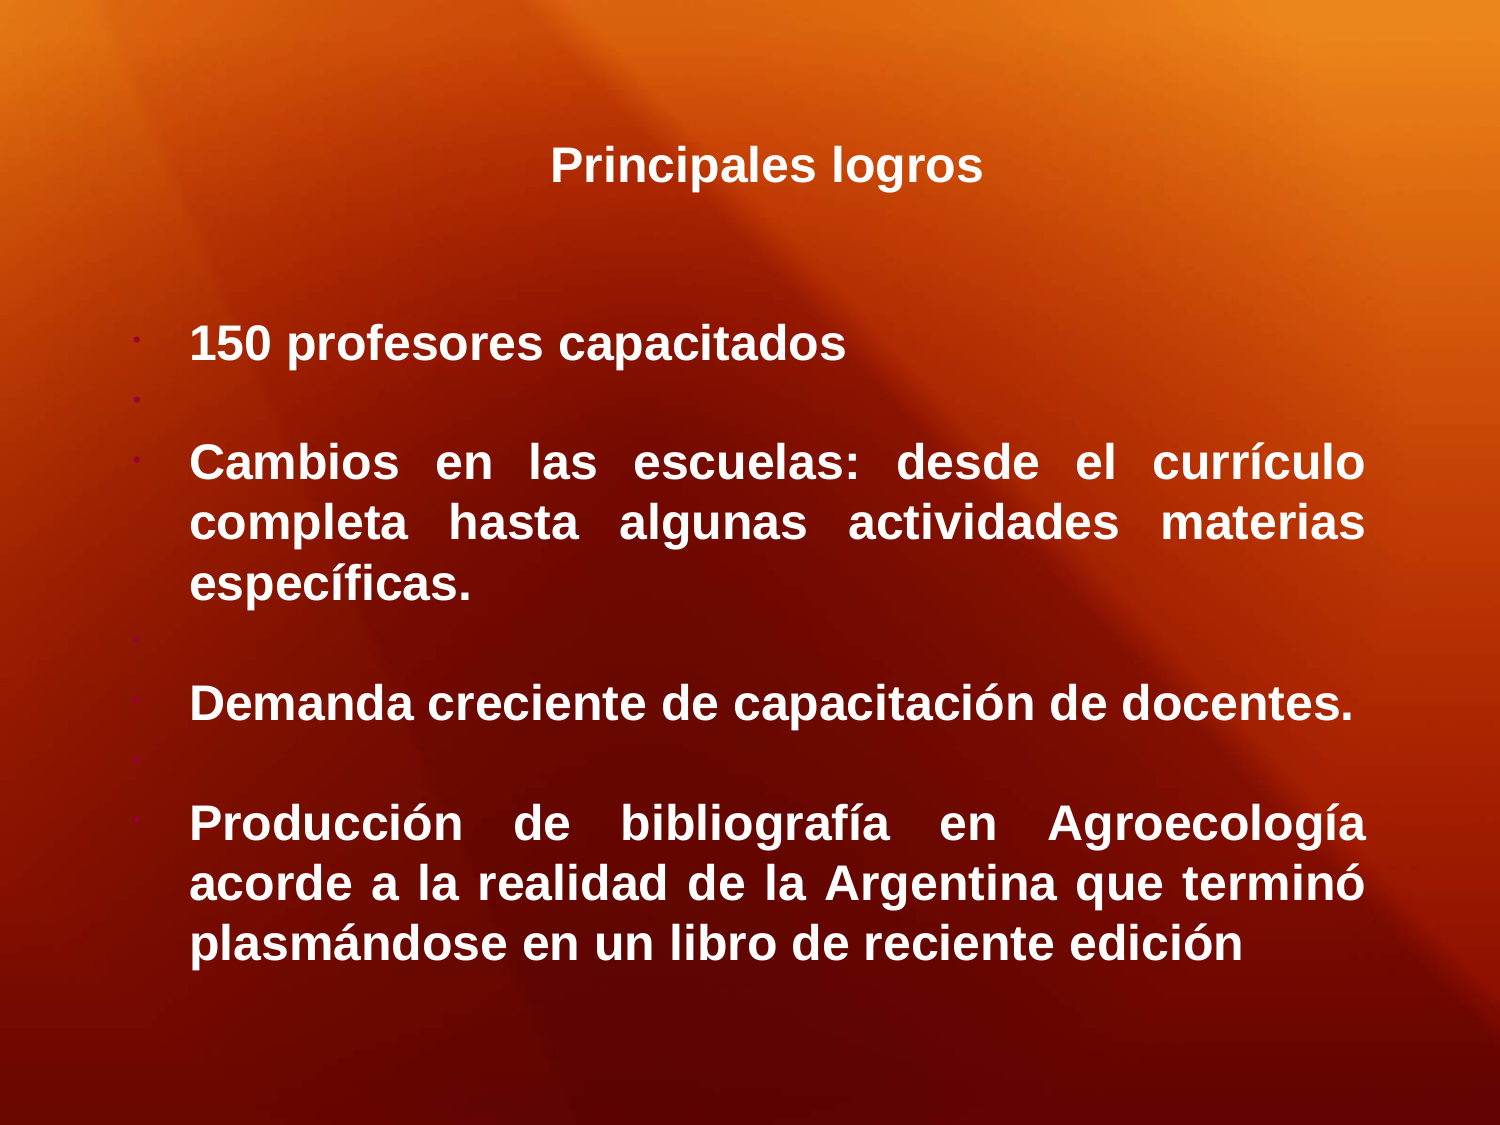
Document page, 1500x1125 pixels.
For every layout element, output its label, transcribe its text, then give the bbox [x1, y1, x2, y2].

picture [0, 0, 1500, 1125]
text_box 150 profesores capacitados Cambios en las escuelas: desde el currículo completa hasta algunas actividades materias específicas. Demanda creciente de capacitación de docentes. Producción de bibliografía en Agroecología acorde a la realidad de la Argentina que terminó plasmándose en un libro de reciente edición [118, 302, 1382, 1038]
text_box Principales logros [478, 125, 1058, 201]
